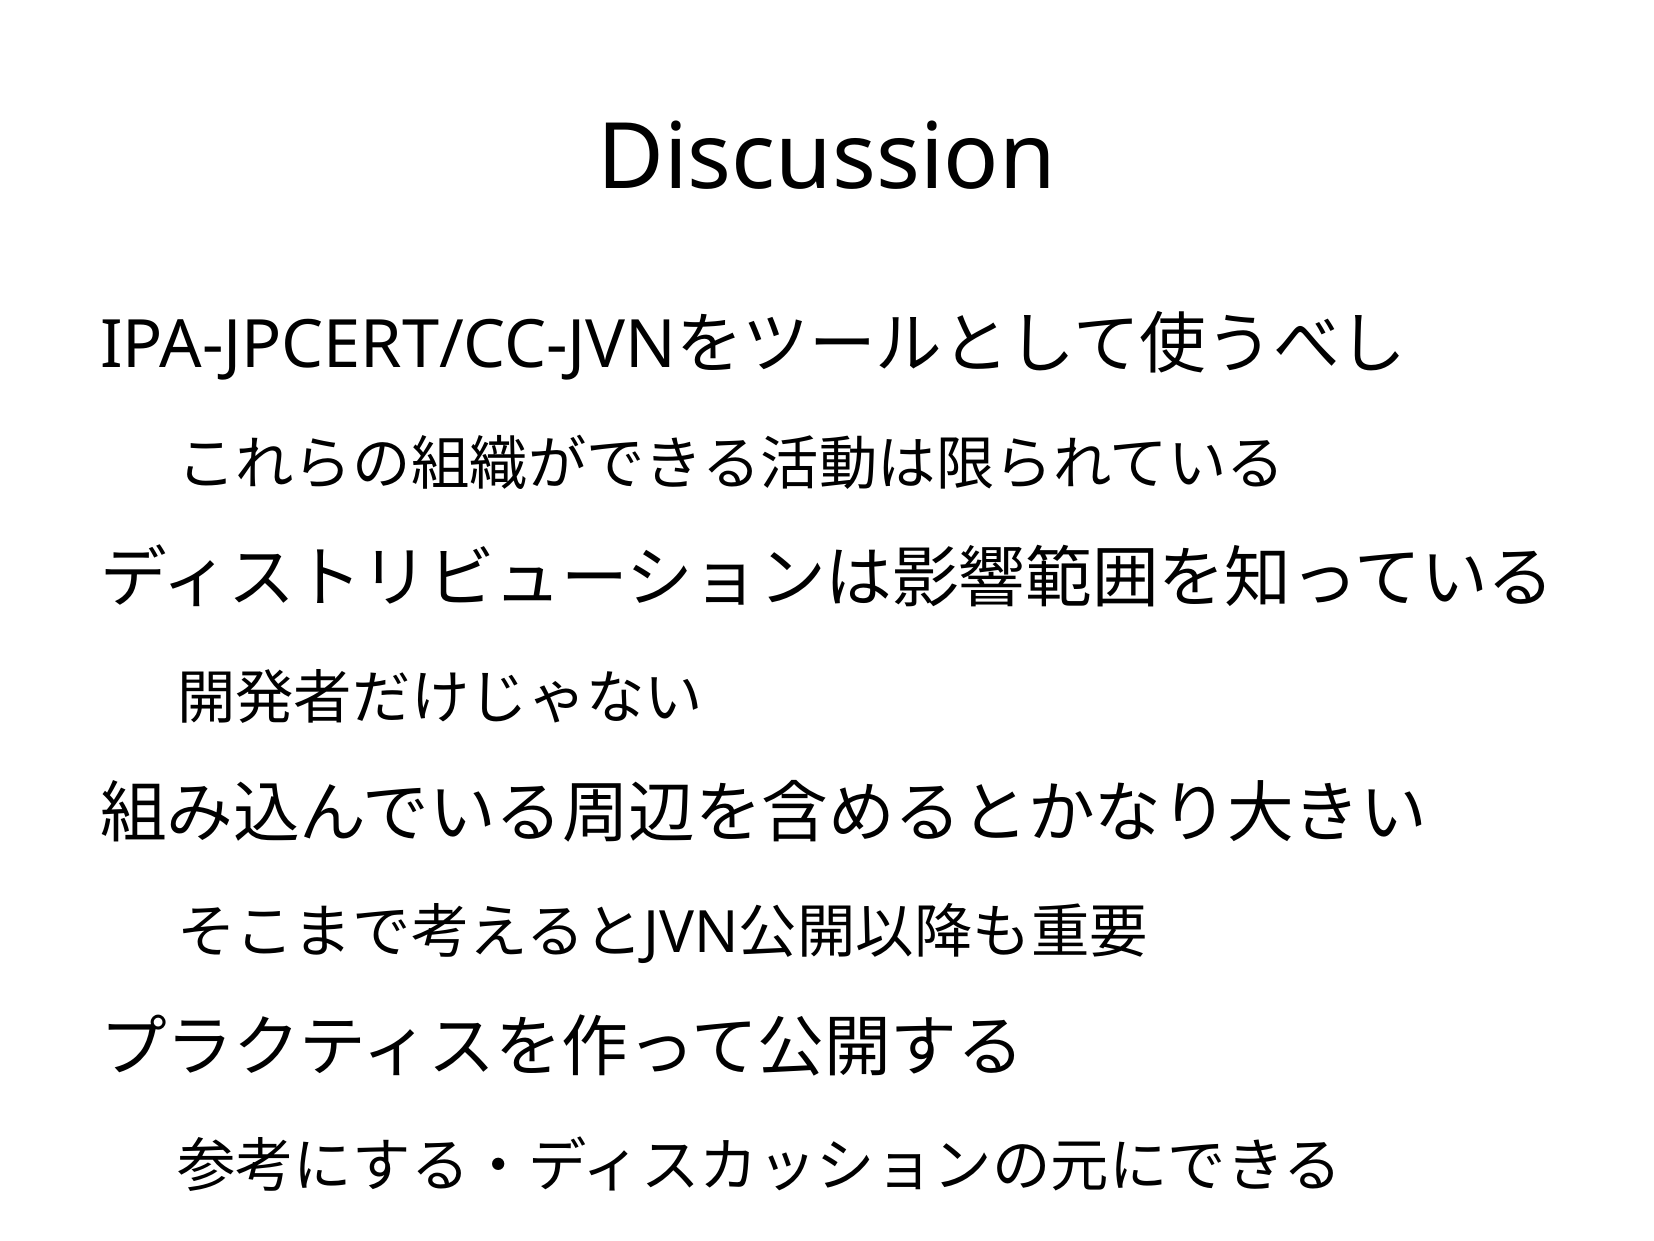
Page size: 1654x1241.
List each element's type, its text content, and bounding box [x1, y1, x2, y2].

list IPA-JPCERT/CC-JVNをツールとして使うべし これらの組織ができる活動は限られている ディストリビューションは影響範囲を知っている 開発者だけじゃない 組み込んでいる周辺を含めるとかなり大きい そこまで考えるとJVN公開以降も重要 プラクティスを作って公開する 参考にする・ディスカッションの元にできる [82, 290, 1571, 1094]
title Discussion [82, 56, 1571, 250]
